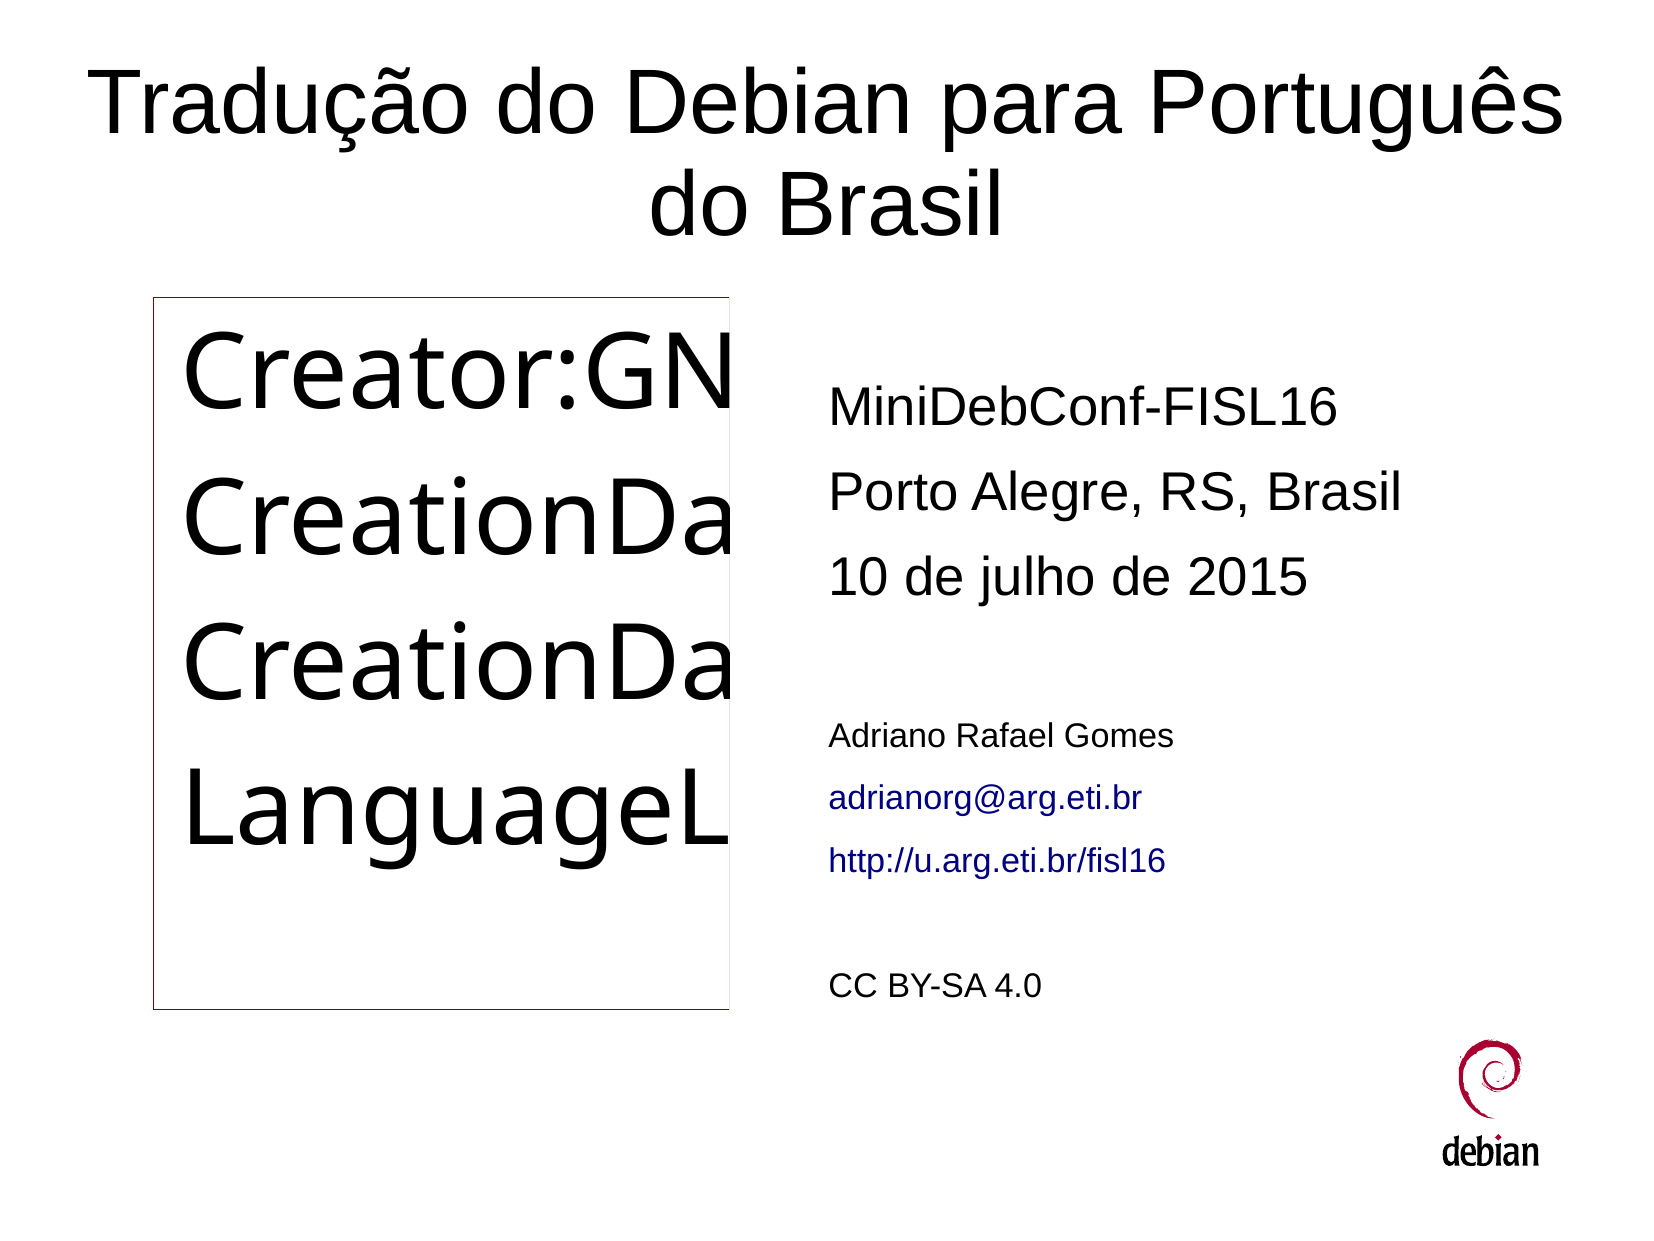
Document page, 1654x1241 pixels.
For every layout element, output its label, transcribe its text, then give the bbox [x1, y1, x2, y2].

title Tradução do Debian para Português do Brasil [82, 49, 1571, 257]
list MiniDebConf-FISL16 Porto Alegre, RS, Brasil 10 de julho de 2015 Adriano Rafael Gomes adrianorg@arg.eti.br http://u.arg.eti.br/fisl16 CC BY-SA 4.0 [828, 290, 1539, 1010]
picture [146, 290, 730, 1010]
